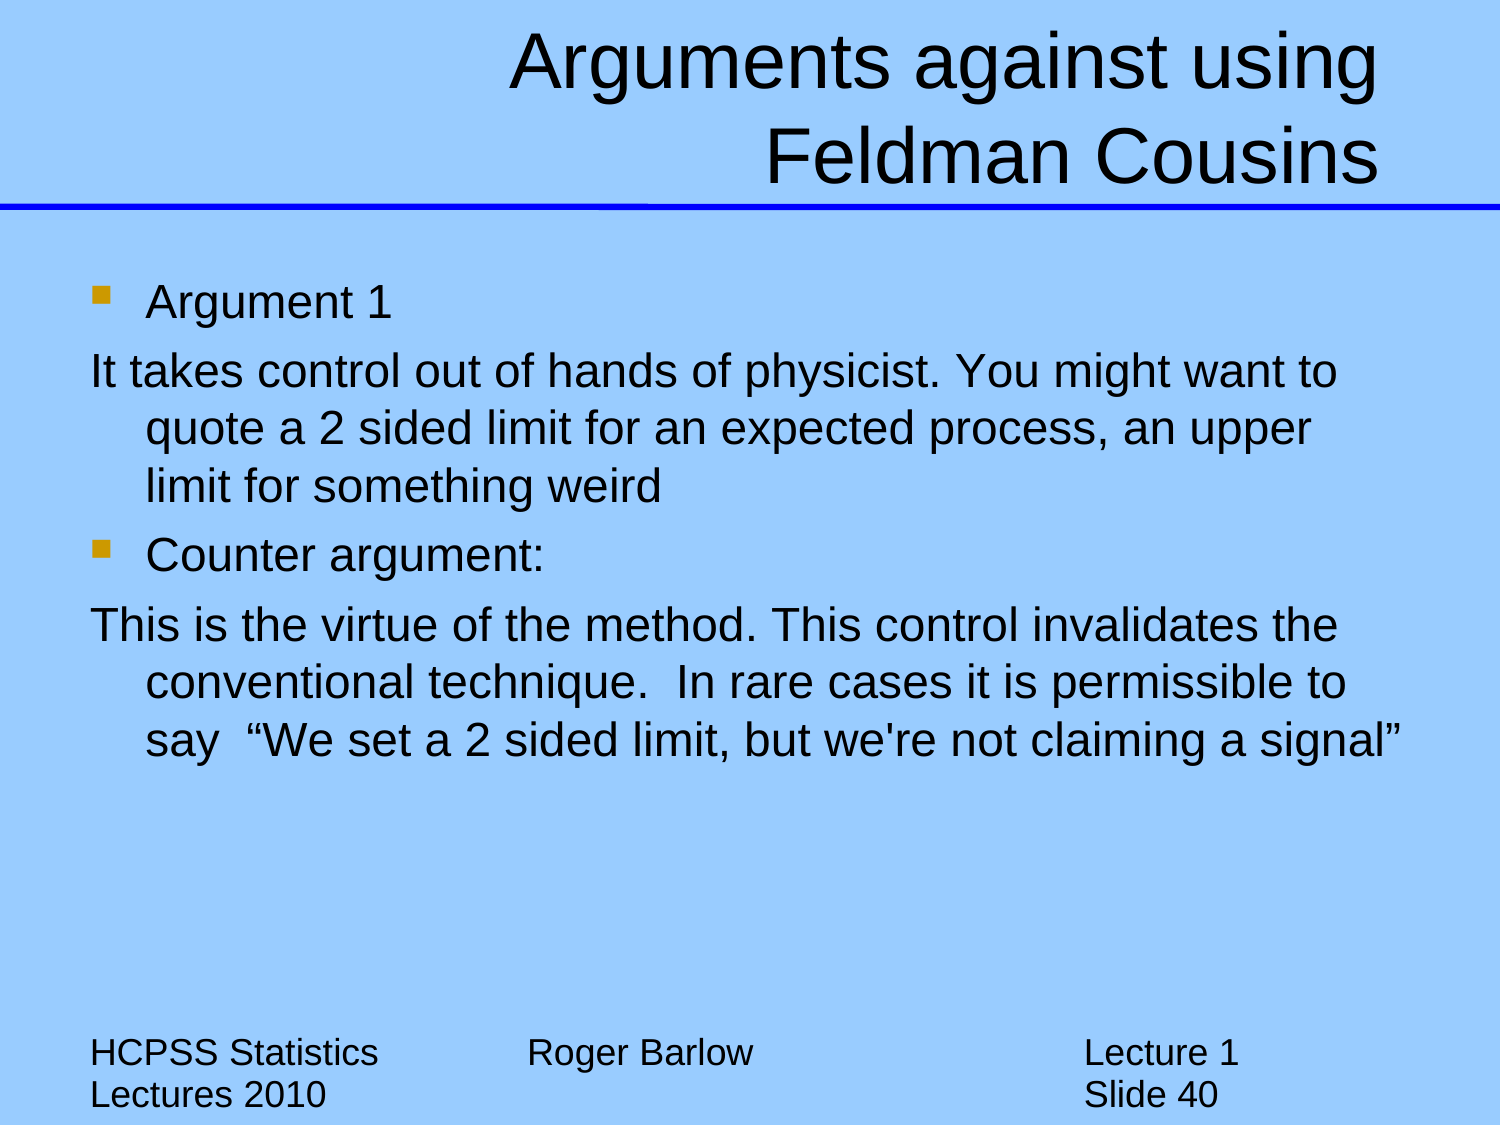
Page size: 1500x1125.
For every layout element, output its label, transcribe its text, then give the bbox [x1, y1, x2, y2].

title Arguments against using Feldman Cousins [67, 1, 1418, 207]
text_box Argument 1 It takes control out of hands of physicist. You might want to quote a 2 sided limit for an expected process, an upper limit for something weird Counter argument: This is the virtue of the method. This control invalidates the conventional technique. In rare cases it is permissible to say “We set a 2 sided limit, but we're not claiming a signal” [75, 262, 1426, 1007]
